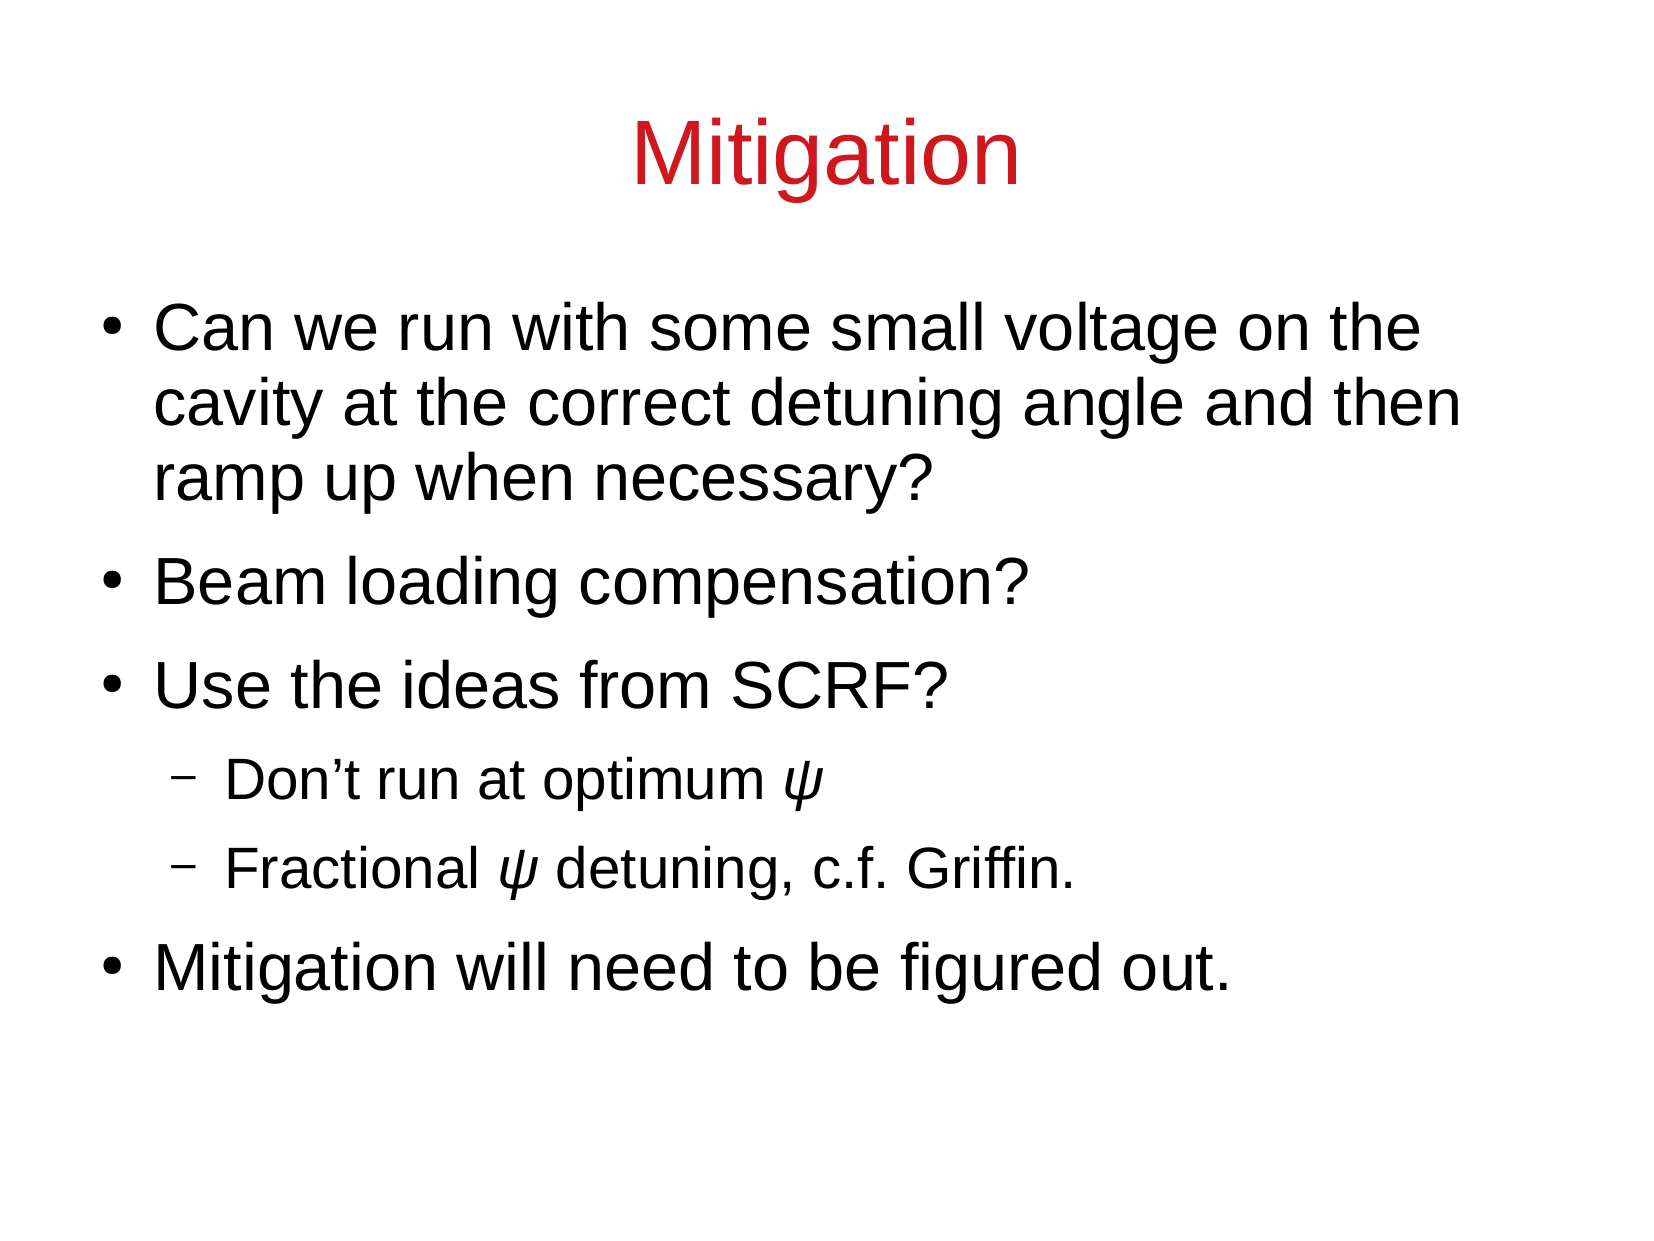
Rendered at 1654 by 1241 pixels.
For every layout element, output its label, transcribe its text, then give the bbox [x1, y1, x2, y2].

title Mitigation [82, 49, 1571, 257]
list Can we run with some small voltage on the cavity at the correct detuning angle and then ramp up when necessary? Beam loading compensation? Use the ideas from SCRF? Don’t run at optimum ψ Fractional ψ detuning, c.f. Griffin. Mitigation will need to be figured out. [82, 290, 1571, 1010]
